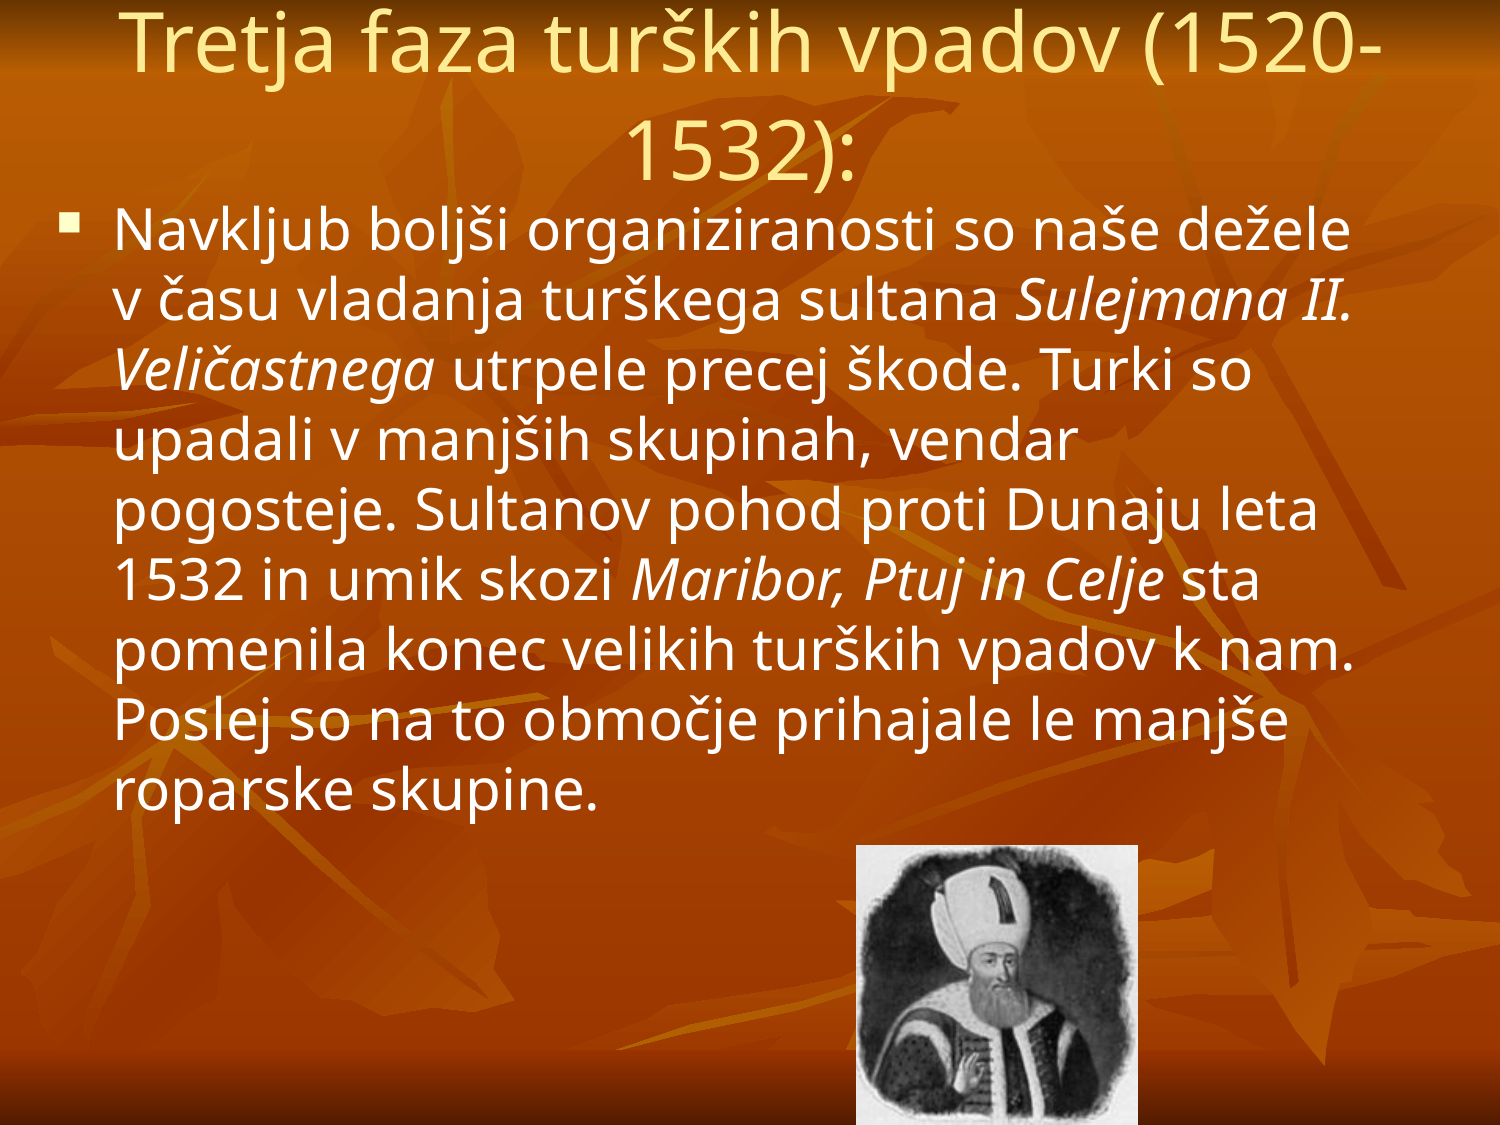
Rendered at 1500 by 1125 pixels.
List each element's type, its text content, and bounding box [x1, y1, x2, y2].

title Tretja faza turških vpadov (1520-1532): [76, 0, 1427, 188]
picture [856, 845, 1138, 1125]
list Navkljub boljši organiziranosti so naše dežele v času vladanja turškega sultana Sulejmana II. Veličastnega utrpele precej škode. Turki so upadali v manjših skupinah, vendar pogosteje. Sultanov pohod proti Dunaju leta 1532 in umik skozi Maribor, Ptuj in Celje sta pomenila konec velikih turških vpadov k nam. Poslej so na to območje prihajale le manjše roparske skupine. [41, 184, 1392, 928]
